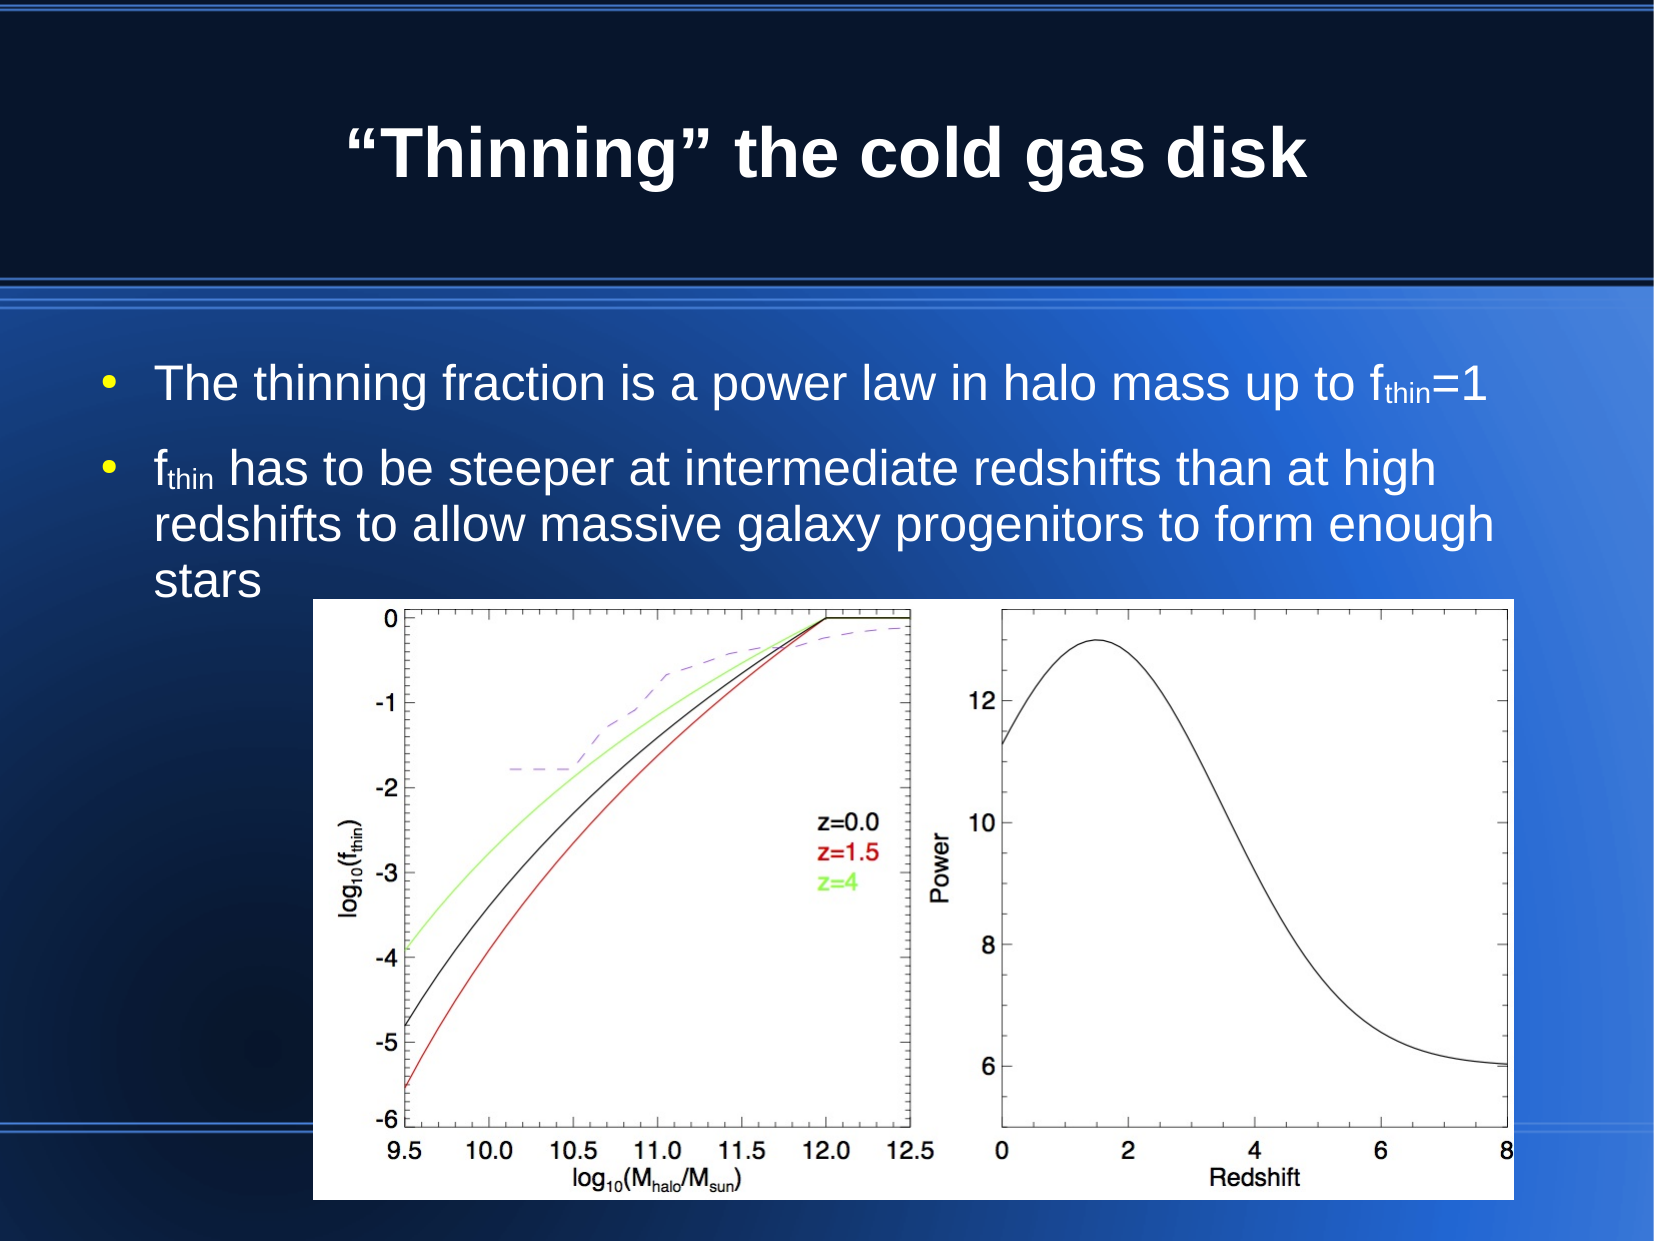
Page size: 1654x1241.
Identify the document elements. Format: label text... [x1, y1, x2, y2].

list The thinning fraction is a power law in halo mass up to fthin=1 fthin has to be steeper at intermediate redshifts than at high redshifts to allow massive galaxy progenitors to form enough stars [82, 355, 1571, 1058]
picture [0, 0, 1654, 1241]
title “Thinning” the cold gas disk [82, 49, 1571, 257]
